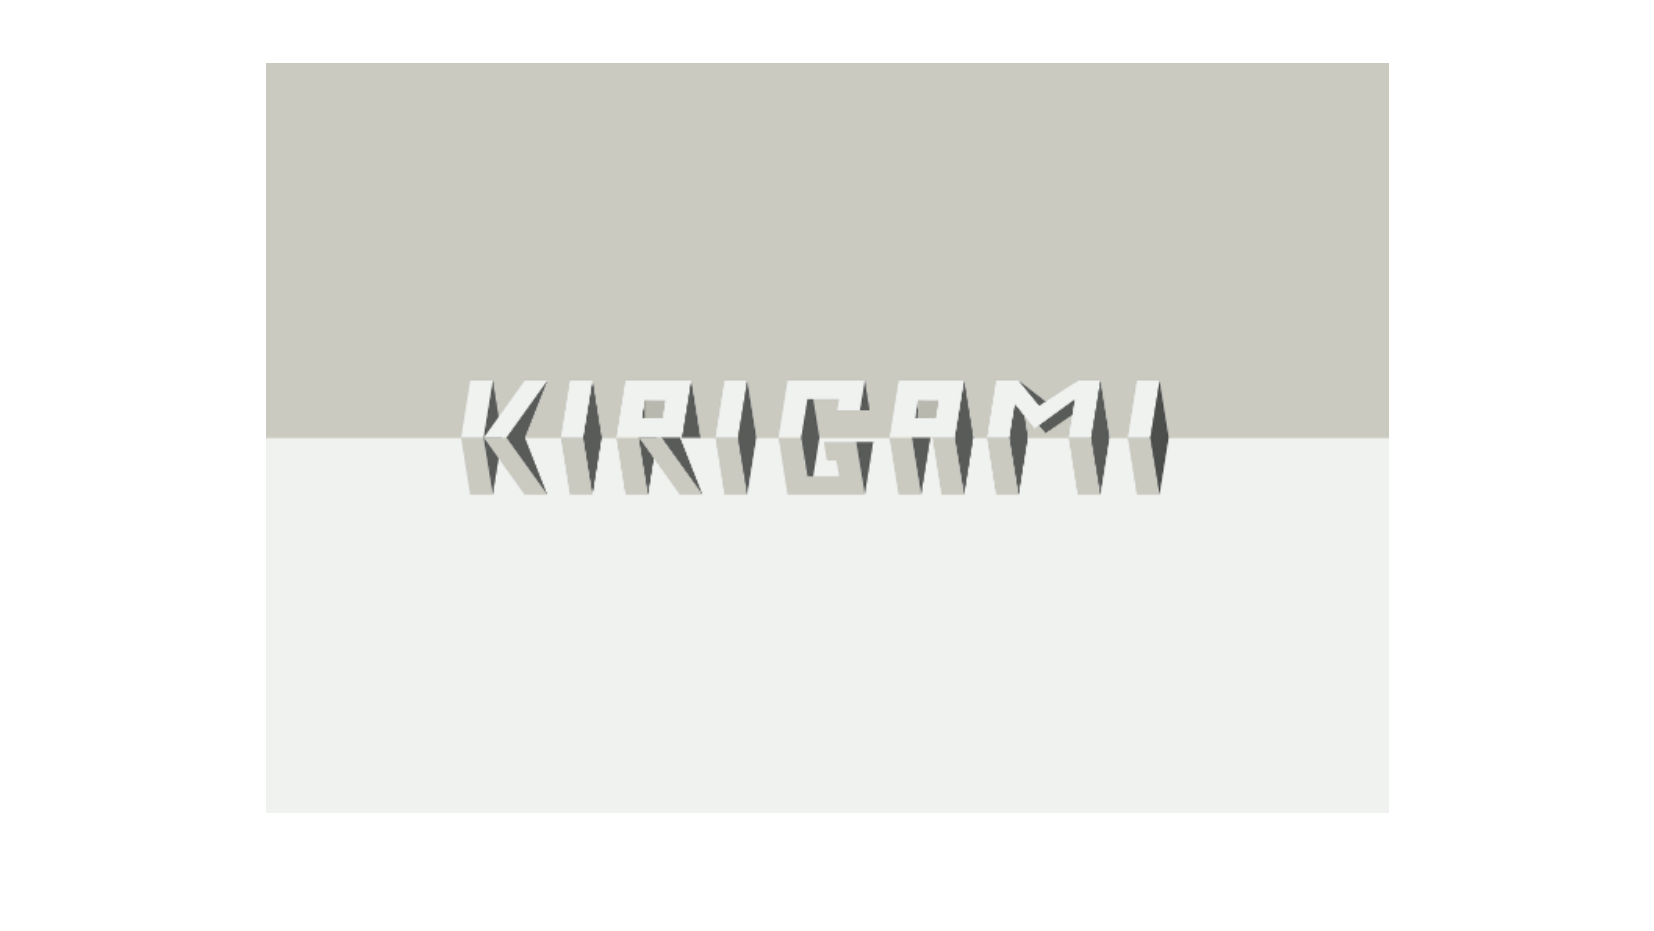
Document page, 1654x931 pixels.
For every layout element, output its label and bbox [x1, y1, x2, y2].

picture [266, 63, 1389, 813]
